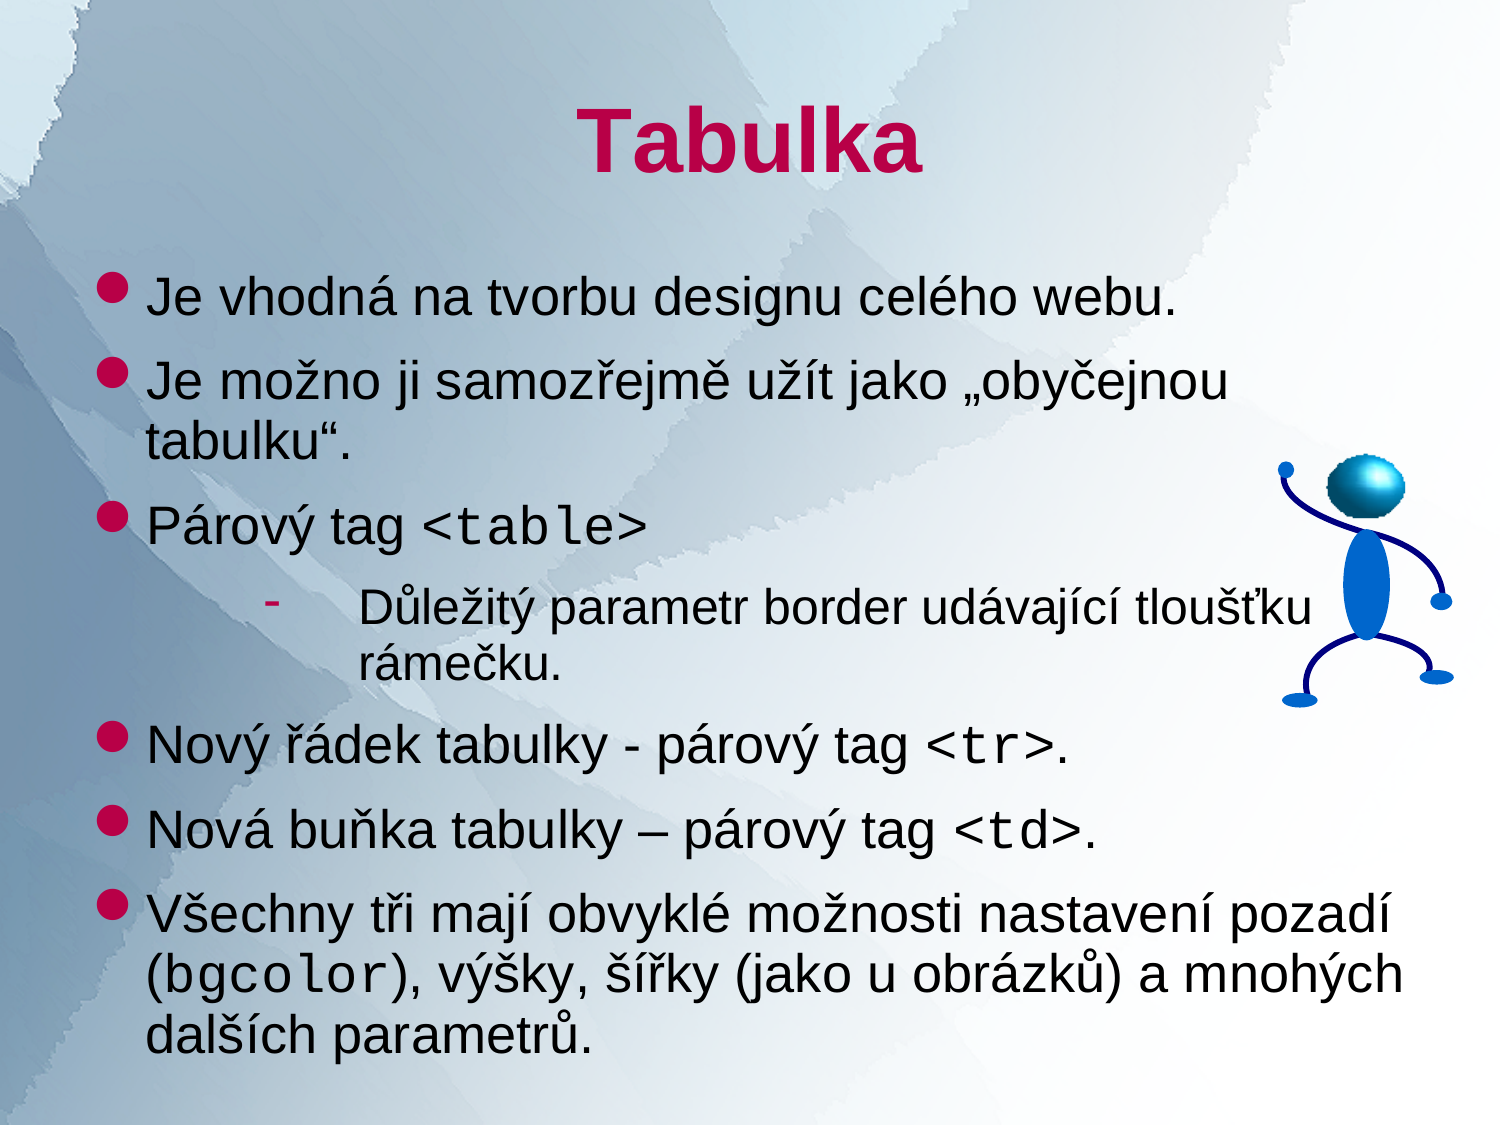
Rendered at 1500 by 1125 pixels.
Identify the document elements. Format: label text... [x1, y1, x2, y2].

text_box [1430, 592, 1453, 611]
text_box [1343, 529, 1390, 641]
picture [0, 0, 1500, 1125]
text_box [1419, 670, 1454, 685]
text_box Je vhodná na tvorbu designu celého webu. Je možno ji samozřejmě užít jako „obyčejnou tabulku“. Párový tag <table> Důležitý parametr border udávající tloušťku rámečku. Nový řádek tabulky - párový tag <tr>. Nová buňka tabulky – párový tag <td>. Všechny tři mají obvyklé možnosti nastavení pozadí (bgcolor), výšky, šířky (jako u obrázků) a mnohých dalších parametrů. [75, 263, 1426, 1083]
text_box Tabulka [75, 52, 1426, 226]
text_box [1282, 692, 1318, 708]
text_box [1277, 461, 1295, 479]
